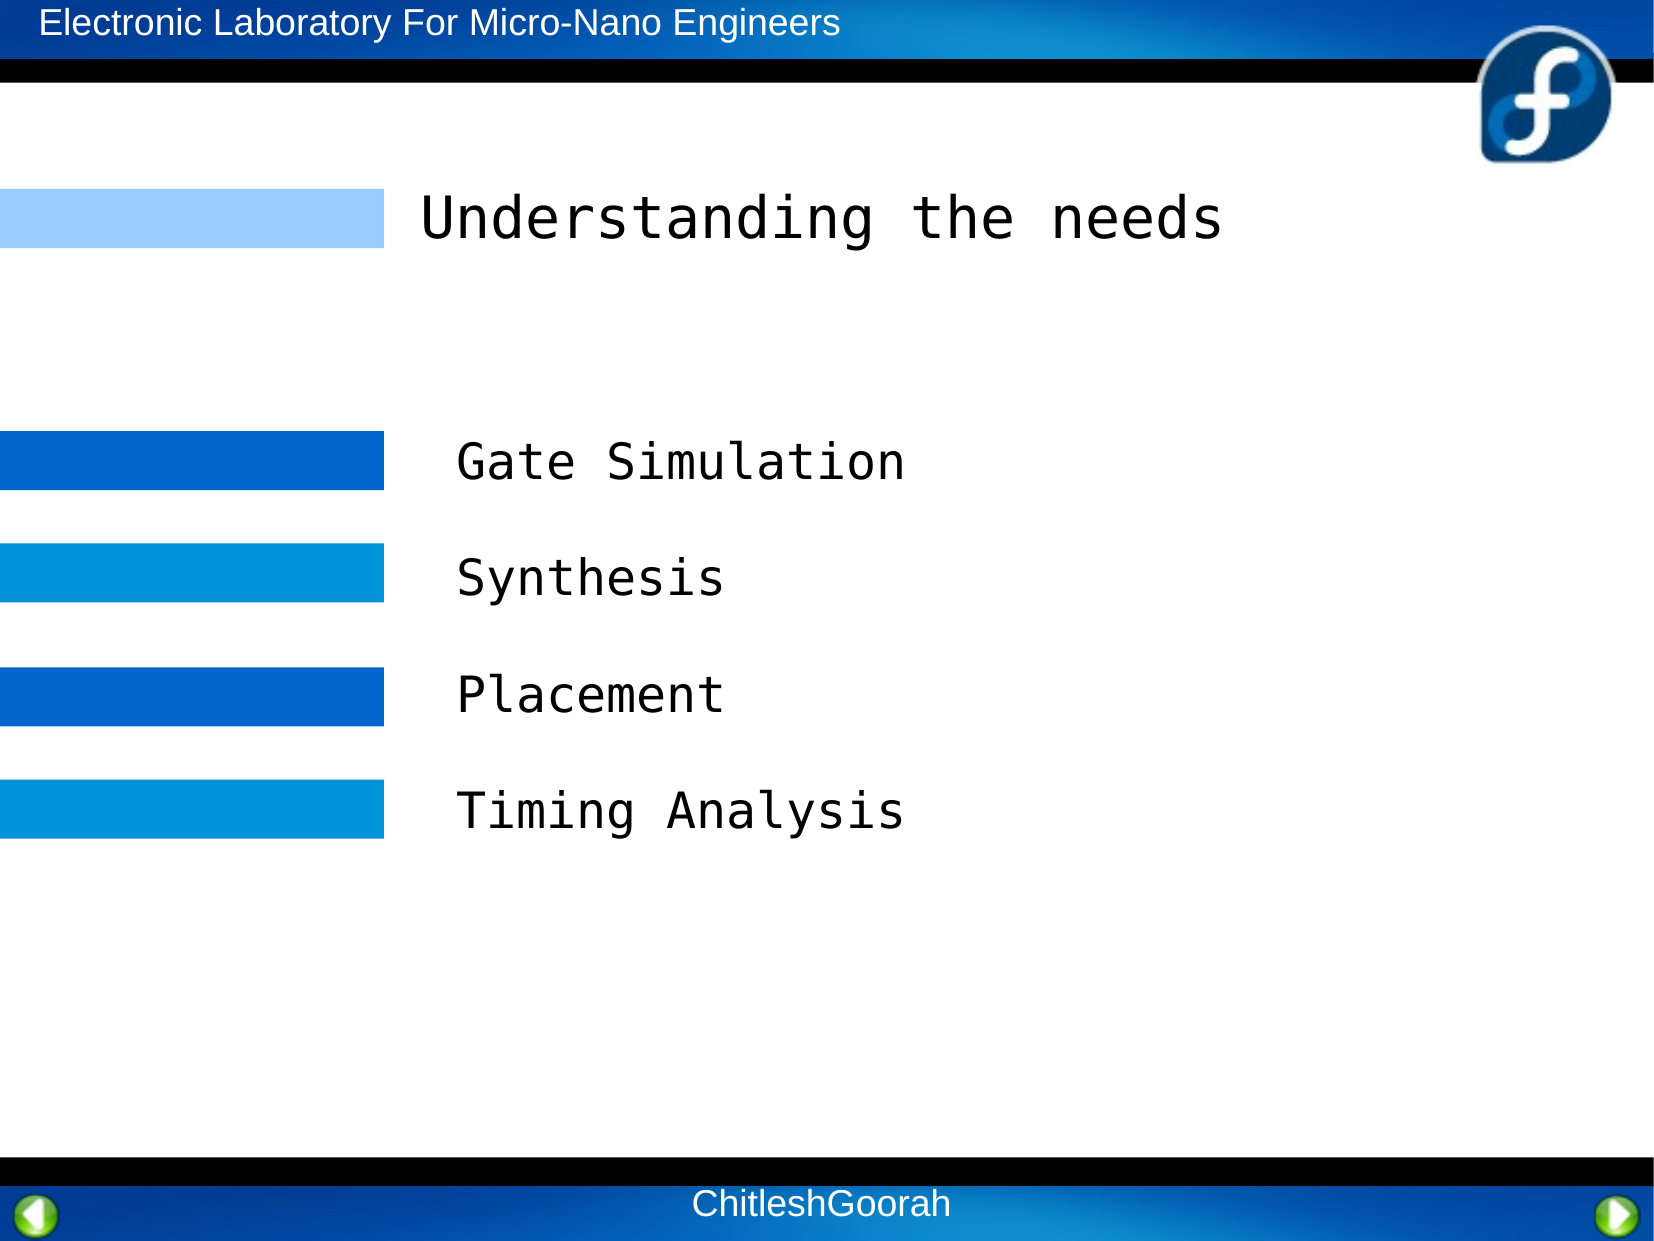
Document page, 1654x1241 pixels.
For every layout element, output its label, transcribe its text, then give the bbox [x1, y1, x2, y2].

picture [0, 0, 1654, 266]
text_box [0, 667, 384, 727]
text_box [0, 431, 384, 491]
text_box [0, 779, 384, 839]
text_box [0, 188, 384, 249]
picture [0, 1186, 1654, 1241]
picture [914, 1206, 924, 1210]
text_box Gate Simulation Synthesis Placement Timing Analysis [441, 425, 914, 907]
text_box Understanding the needs [405, 177, 1241, 260]
text_box [0, 543, 384, 603]
picture [936, 1198, 945, 1213]
